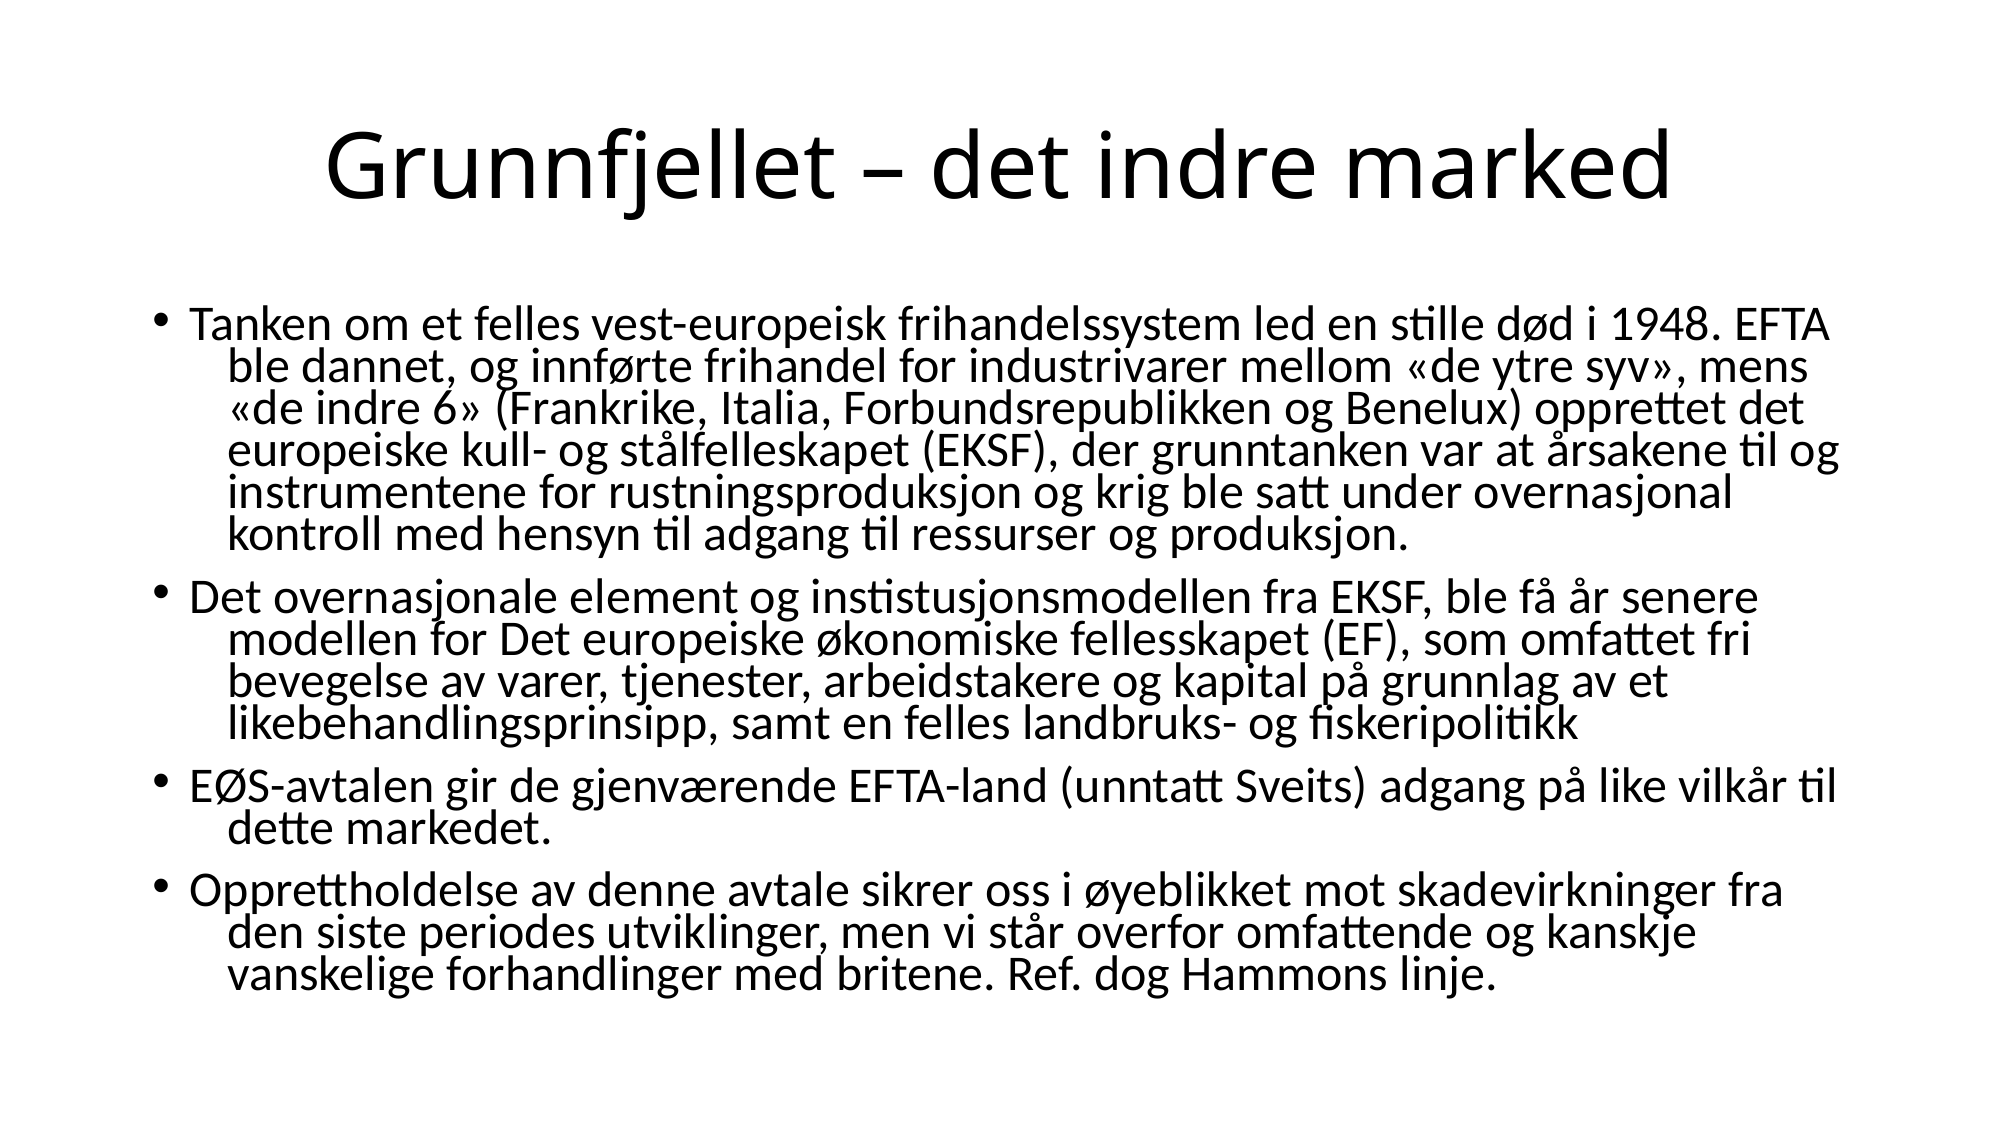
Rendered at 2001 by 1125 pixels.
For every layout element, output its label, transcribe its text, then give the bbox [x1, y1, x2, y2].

title Grunnfjellet – det indre marked [137, 59, 1863, 278]
list Tanken om et felles vest-europeisk frihandelssystem led en stille død i 1948. EFTA ble dannet, og innførte frihandel for industrivarer mellom «de ytre syv», mens «de indre 6» (Frankrike, Italia, Forbundsrepublikken og Benelux) opprettet det europeiske kull- og stålfelleskapet (EKSF), der grunntanken var at årsakene til og instrumentene for rustningsproduksjon og krig ble satt under overnasjonal kontroll med hensyn til adgang til ressurser og produksjon. Det overnasjonale element og instistusjonsmodellen fra EKSF, ble få år senere modellen for Det europeiske økonomiske fellesskapet (EF), som omfattet fri bevegelse av varer, tjenester, arbeidstakere og kapital på grunnlag av et likebehandlingsprinsipp, samt en felles landbruks- og fiskeripolitikk EØS-avtalen gir de gjenværende EFTA-land (unntatt Sveits) adgang på like vilkår til dette markedet. Opprettholdelse av denne avtale sikrer oss i øyeblikket mot skadevirkninger fra den siste periodes utviklinger, men vi står overfor omfattende og kanskje vanskelige forhandlinger med britene. Ref. dog Hammons linje. [137, 299, 1863, 1014]
